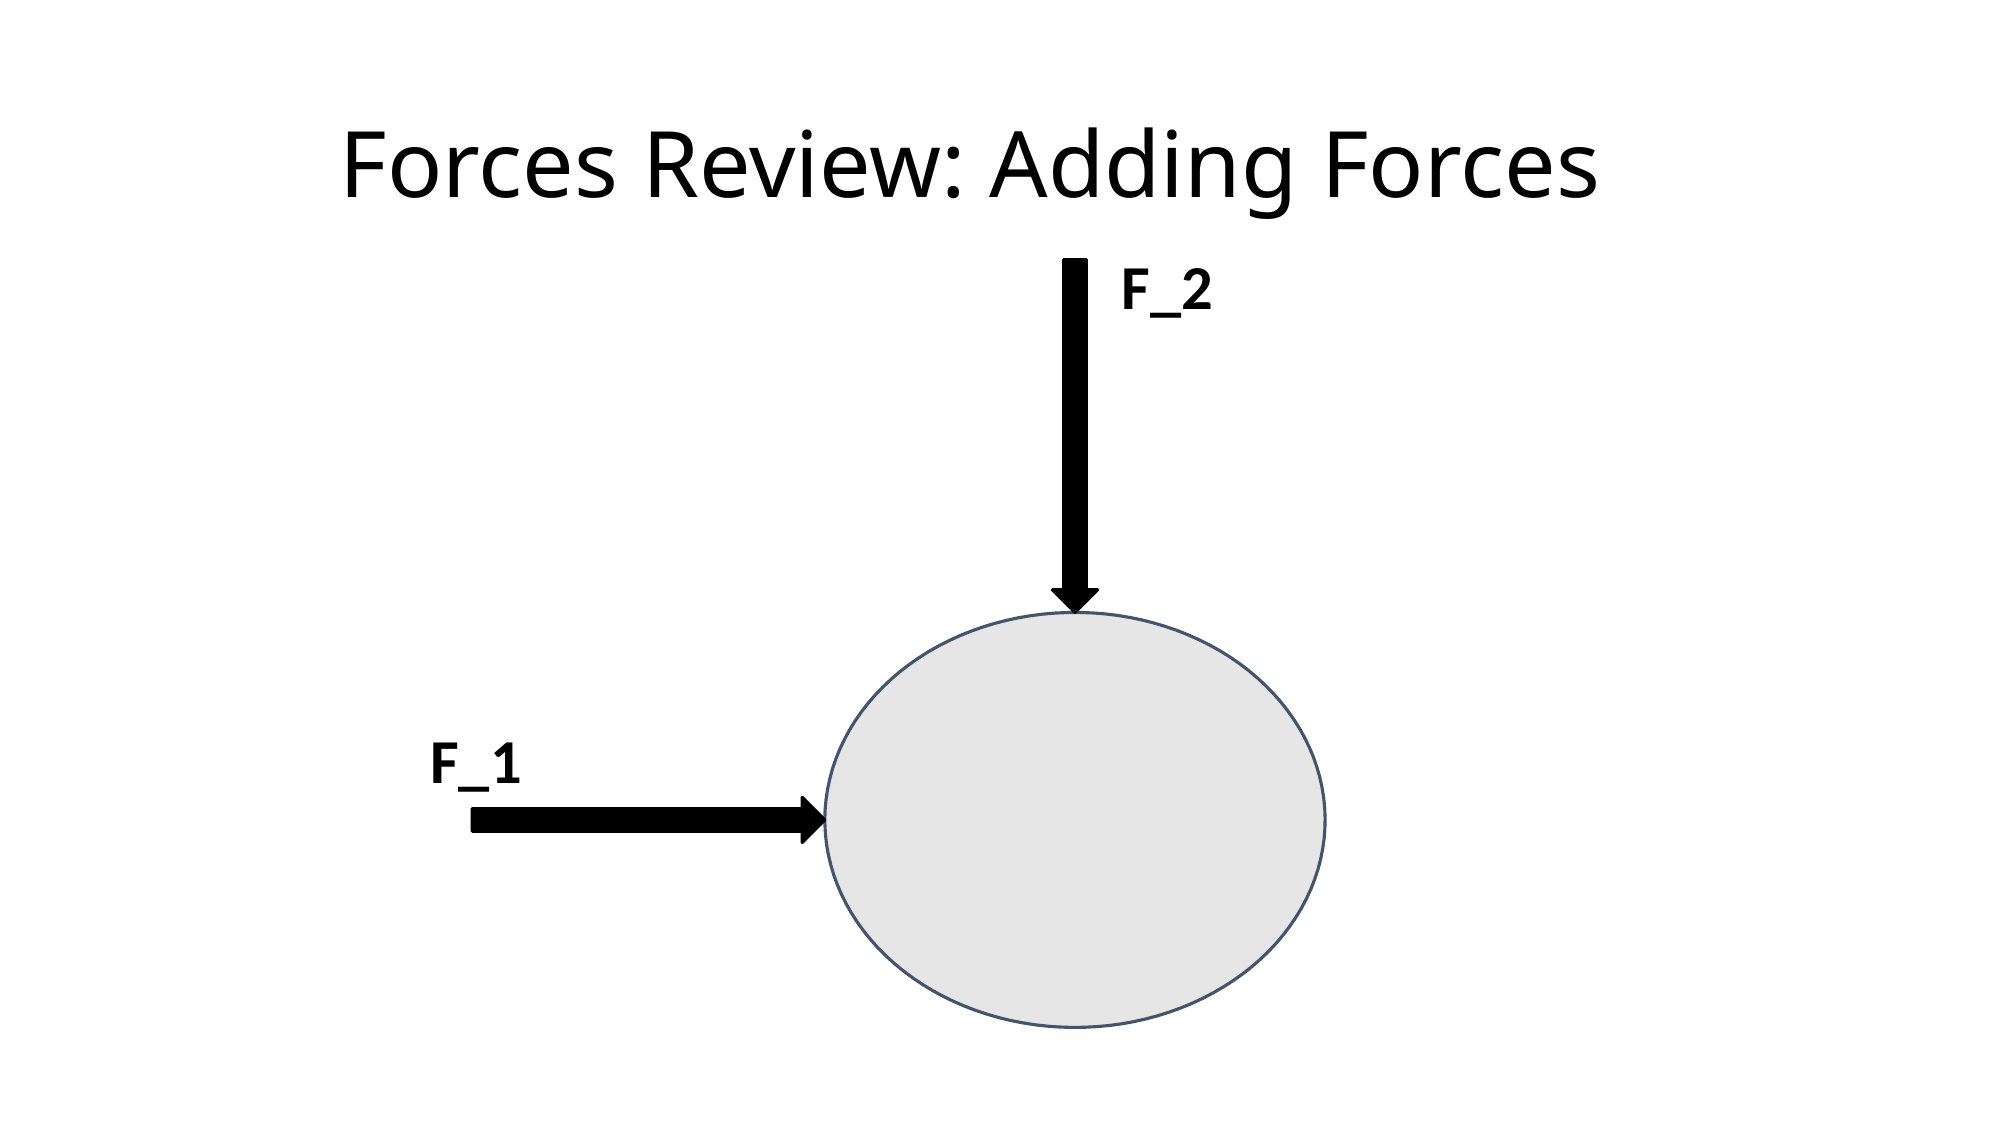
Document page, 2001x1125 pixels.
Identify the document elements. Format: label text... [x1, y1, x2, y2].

text_box F_1 [415, 705, 556, 781]
text_box [472, 259, 1326, 1028]
title Forces Review: Adding Forces [324, 45, 1675, 233]
text_box F_2 [1106, 232, 1247, 308]
